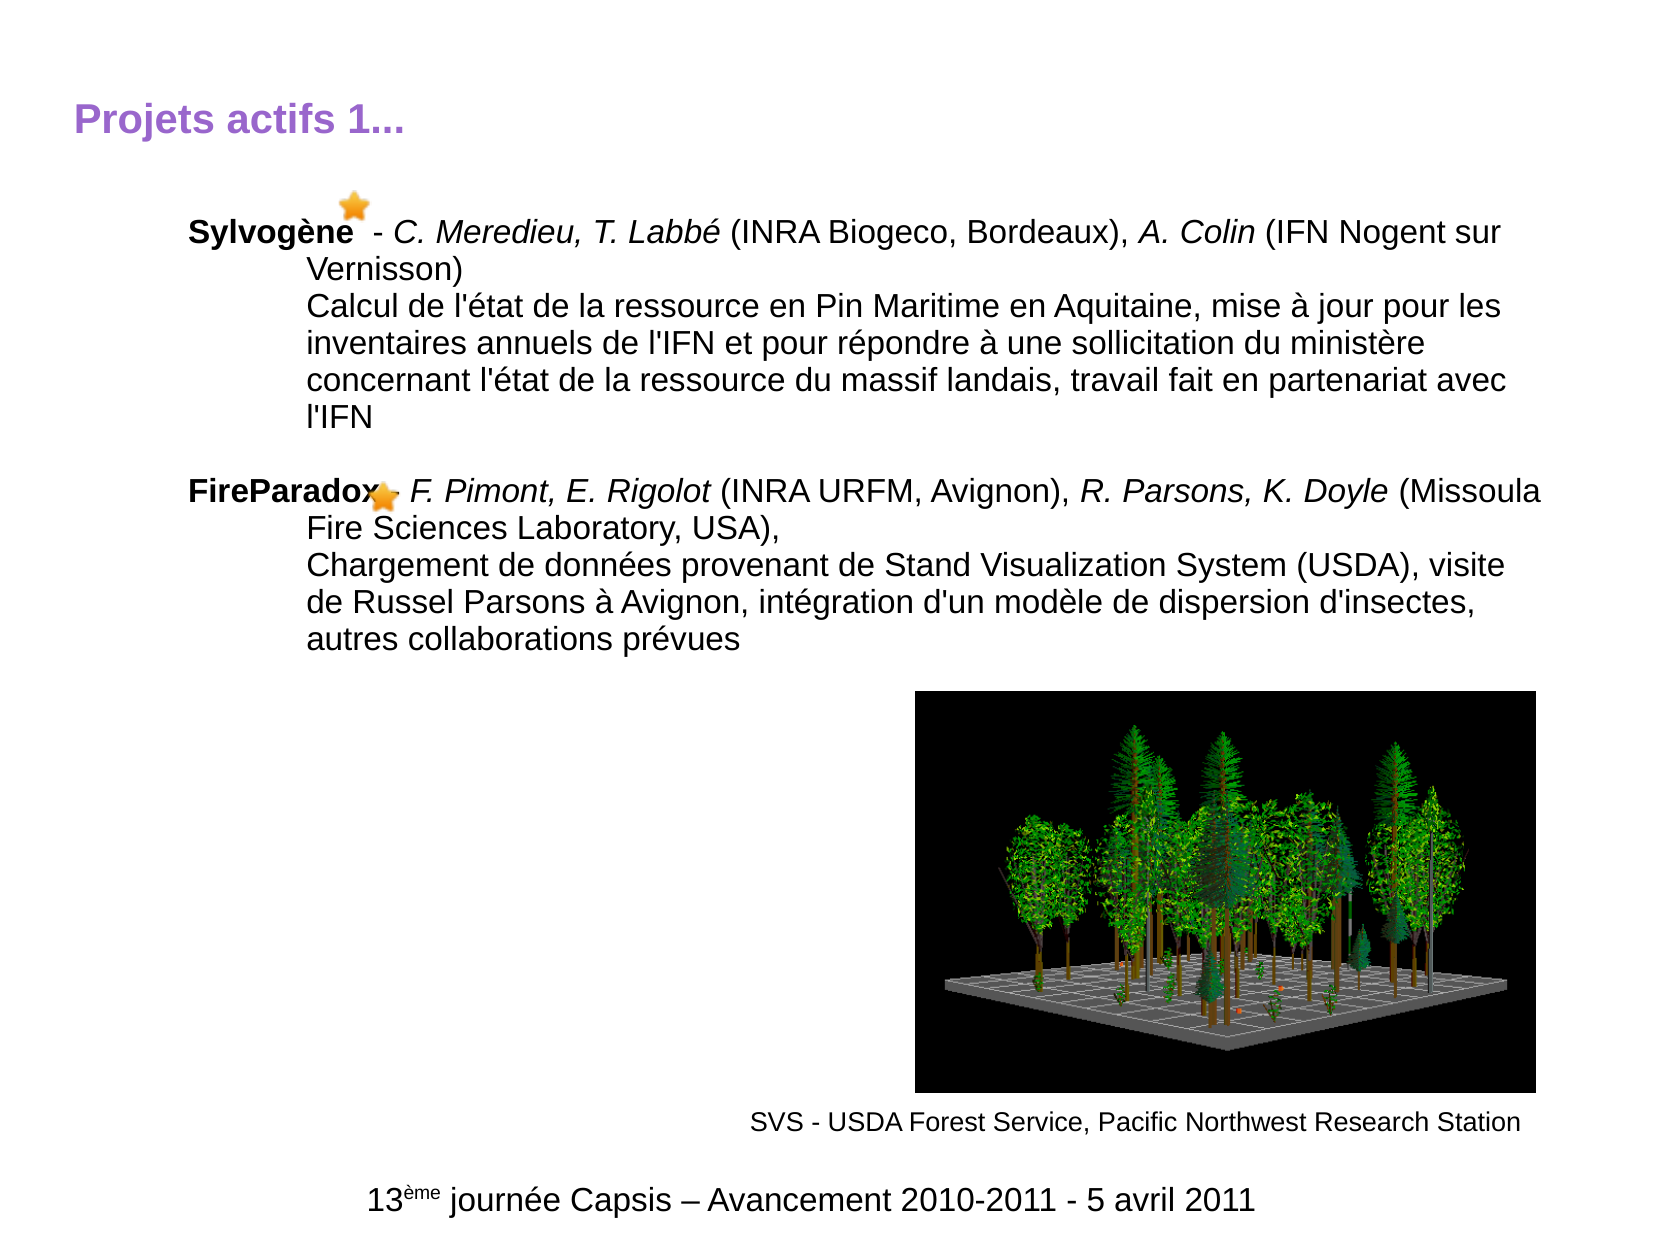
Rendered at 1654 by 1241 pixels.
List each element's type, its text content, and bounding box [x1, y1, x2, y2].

text_box SVS - USDA Forest Service, Pacific Northwest Research Station [265, 1099, 1536, 1149]
picture [915, 691, 1536, 1093]
text_box Sylvogène - C. Meredieu, T. Labbé (INRA Biogeco, Bordeaux), A. Colin (IFN Nogent sur Vernisson) Calcul de l'état de la ressource en Pin Maritime en Aquitaine, mise à jour pour les inventaires annuels de l'IFN et pour répondre à une sollicitation du ministère concernant l'état de la ressource du massif landais, travail fait en partenariat avec l'IFN FireParadox - F. Pimont, E. Rigolot (INRA URFM, Avignon), R. Parsons, K. Doyle (Missoula Fire Sciences Laboratory, USA), Chargement de données provenant de Stand Visualization System (USDA), visite de Russel Parsons à Avignon, intégration d'un modèle de dispersion d'insectes, autres collaborations prévues [173, 206, 1562, 720]
text_box Projets actifs 1... [59, 88, 1063, 158]
picture [367, 480, 401, 514]
picture [338, 189, 372, 223]
